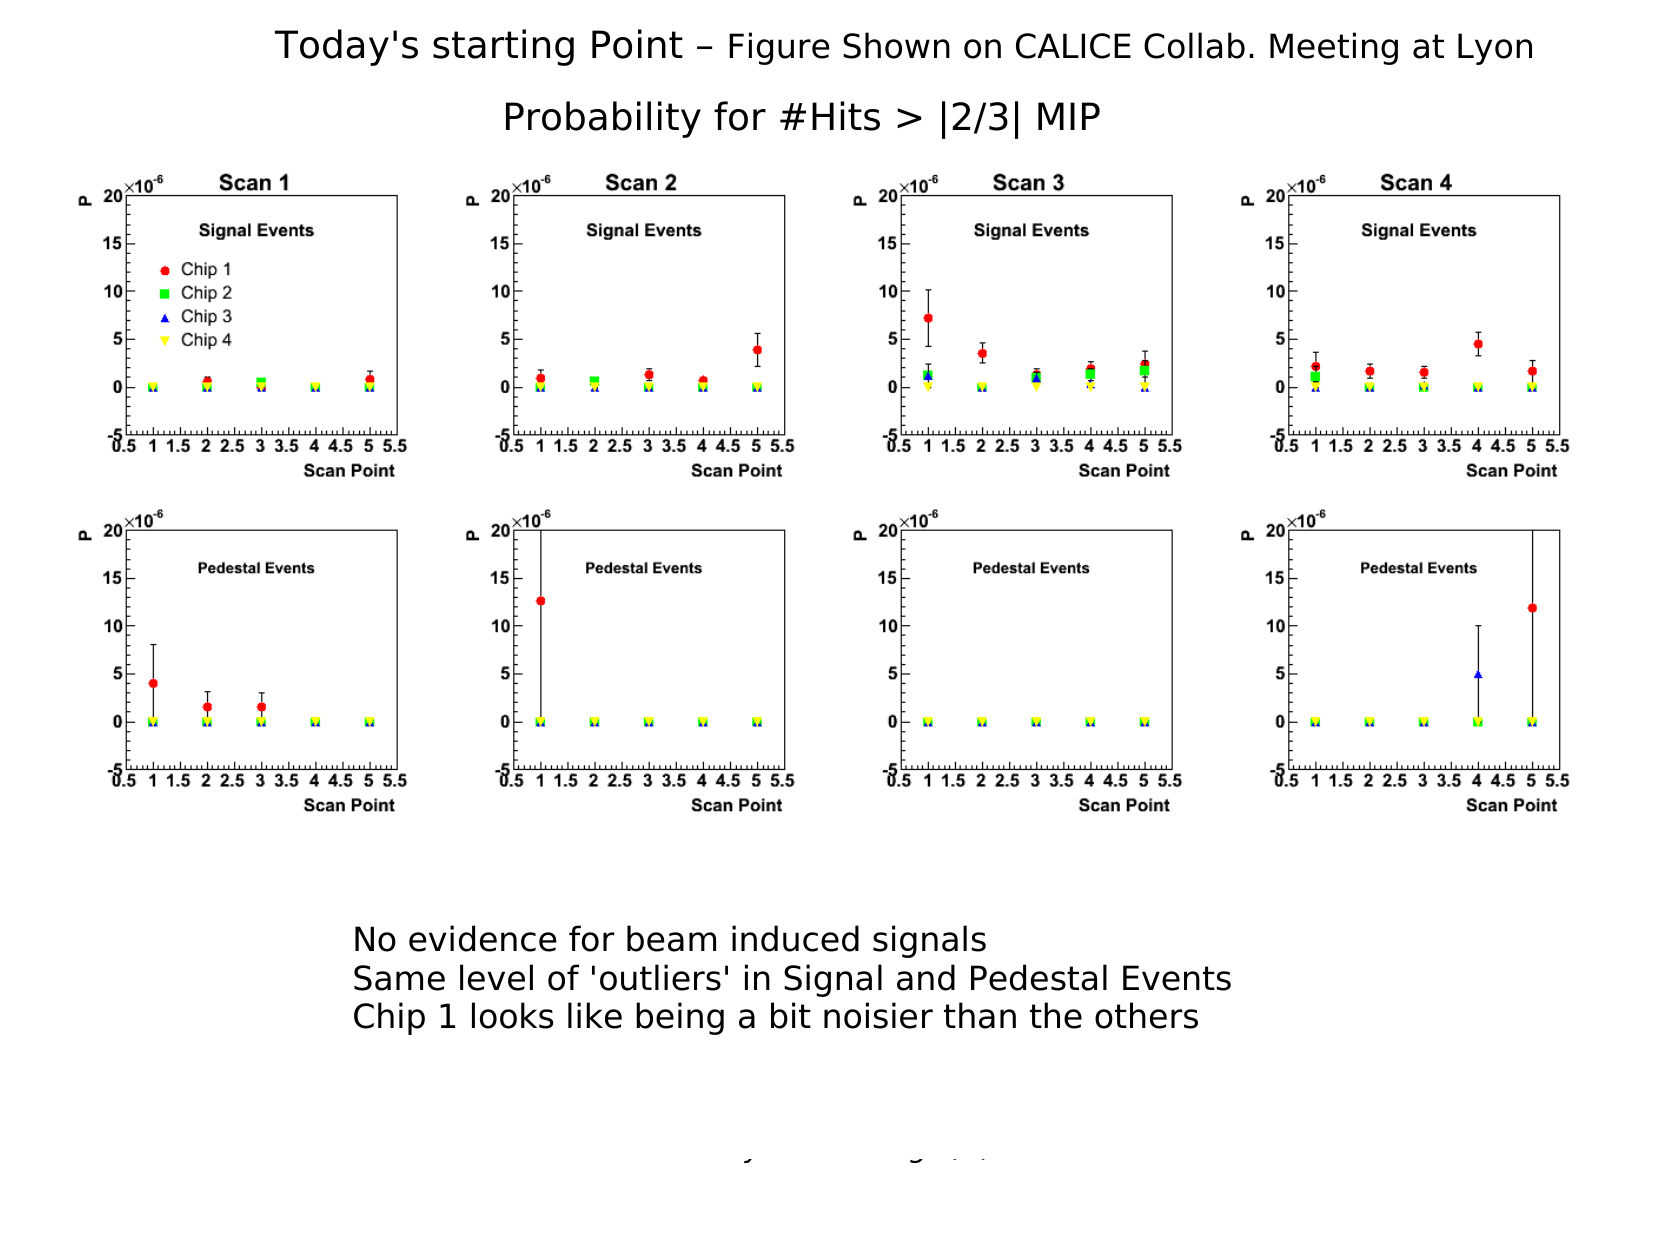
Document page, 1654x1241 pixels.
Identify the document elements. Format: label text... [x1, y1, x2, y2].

text_box Today's starting Point – Figure Shown on CALICE Collab. Meeting at Lyon [260, 16, 1538, 76]
text_box No evidence for beam induced signals Same level of 'outliers' in Signal and Pedestal Events Chip 1 looks like being a bit noisier than the others [337, 831, 1232, 1083]
text_box Probability for #Hits > |2/3| MIP [487, 88, 1104, 147]
picture [61, 155, 1611, 1159]
